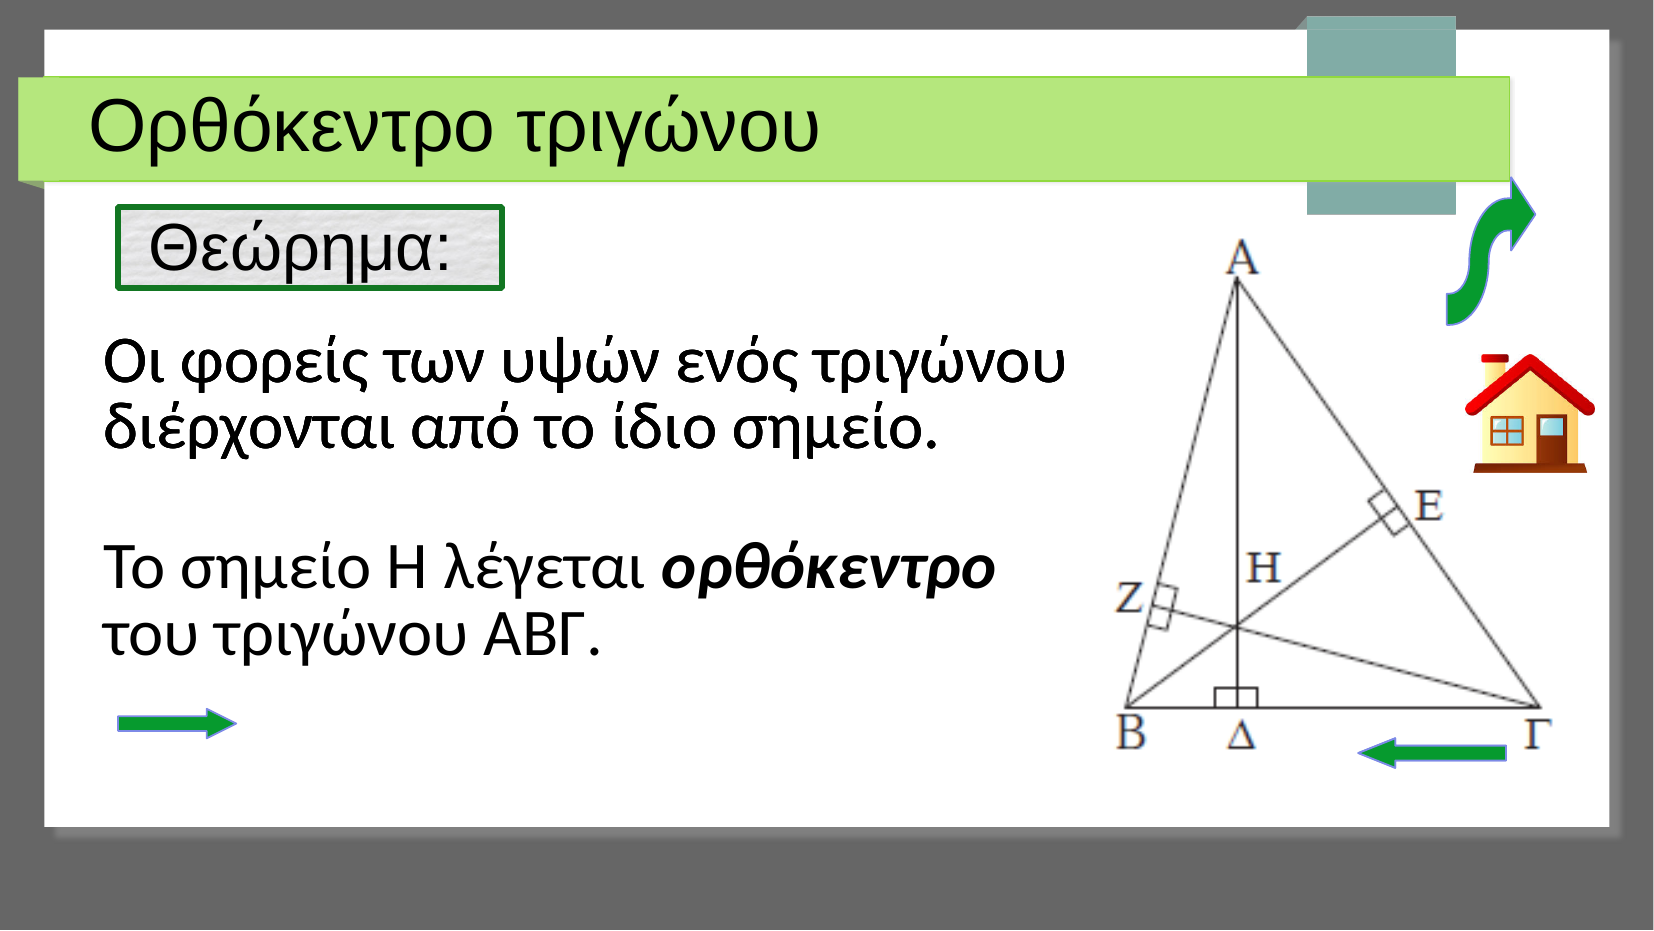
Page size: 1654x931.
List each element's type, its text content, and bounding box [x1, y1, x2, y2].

text_box Οι φορείς των υψών ενός τριγώνου διέρχονται από το ίδιο σημείο. [88, 324, 1093, 502]
text_box [1446, 177, 1536, 325]
text_box Θεώρημα: [118, 206, 502, 288]
text_box Το σημείο Η λέγεται ορθόκεντρο του τριγώνου ΑΒΓ. [88, 531, 1093, 709]
picture [1013, 215, 1595, 777]
text_box [118, 708, 237, 739]
title Ορθόκεντρο τριγώνου [88, 73, 1506, 178]
text_box [1358, 738, 1507, 768]
